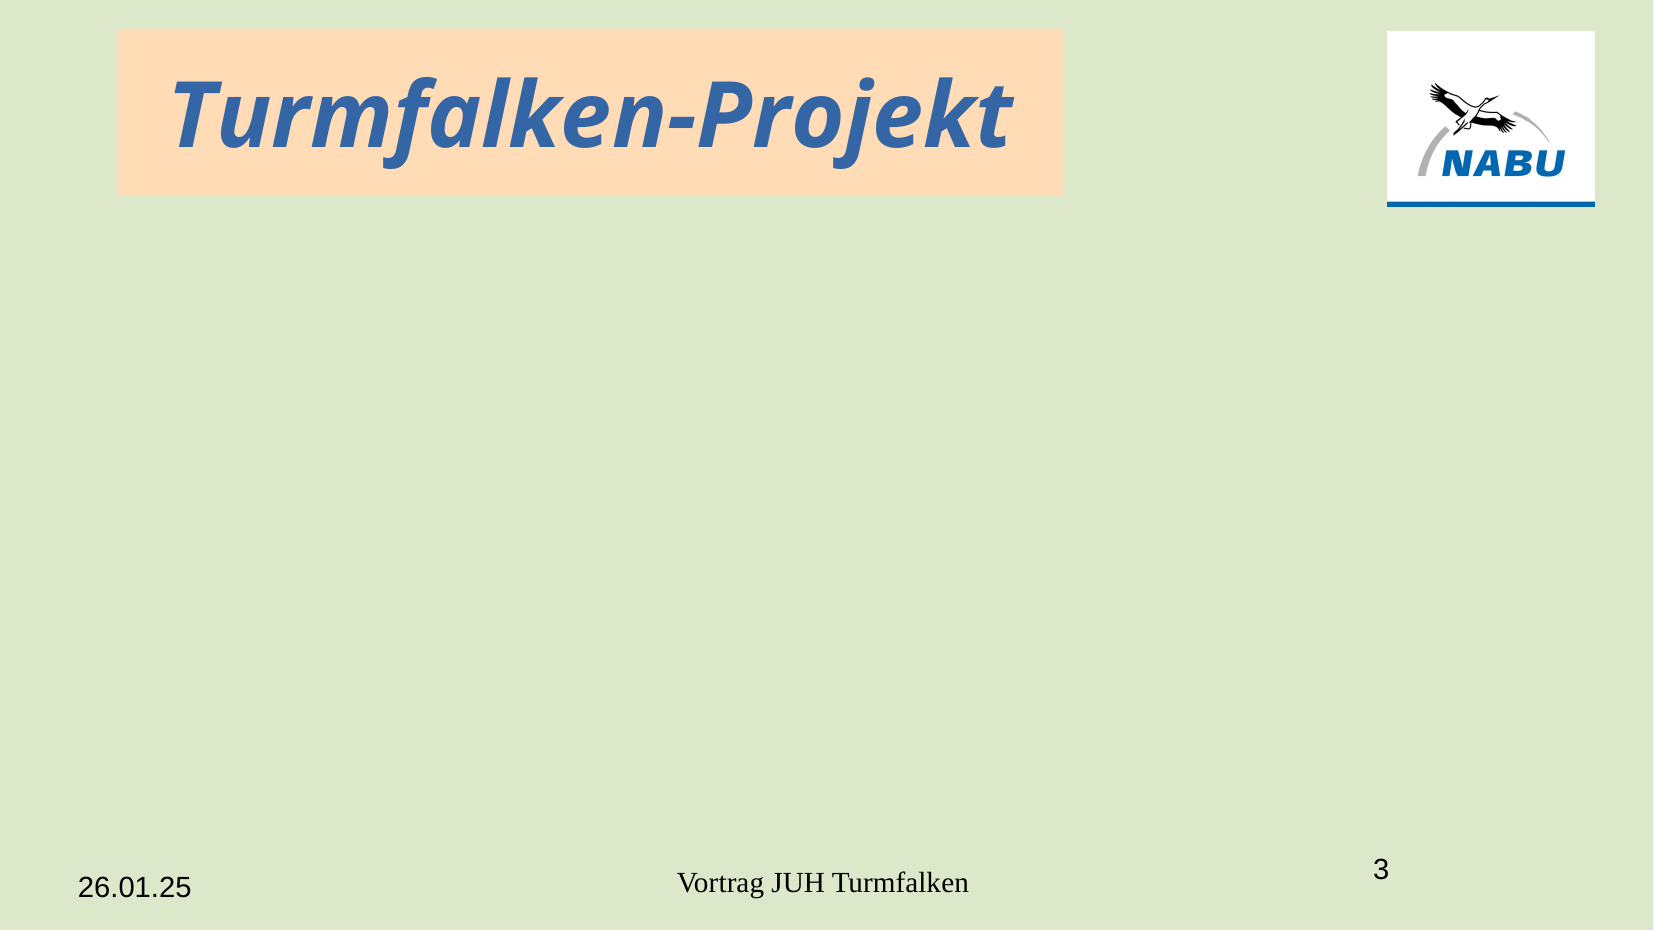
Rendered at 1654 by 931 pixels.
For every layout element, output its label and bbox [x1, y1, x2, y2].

picture [1387, 31, 1595, 207]
